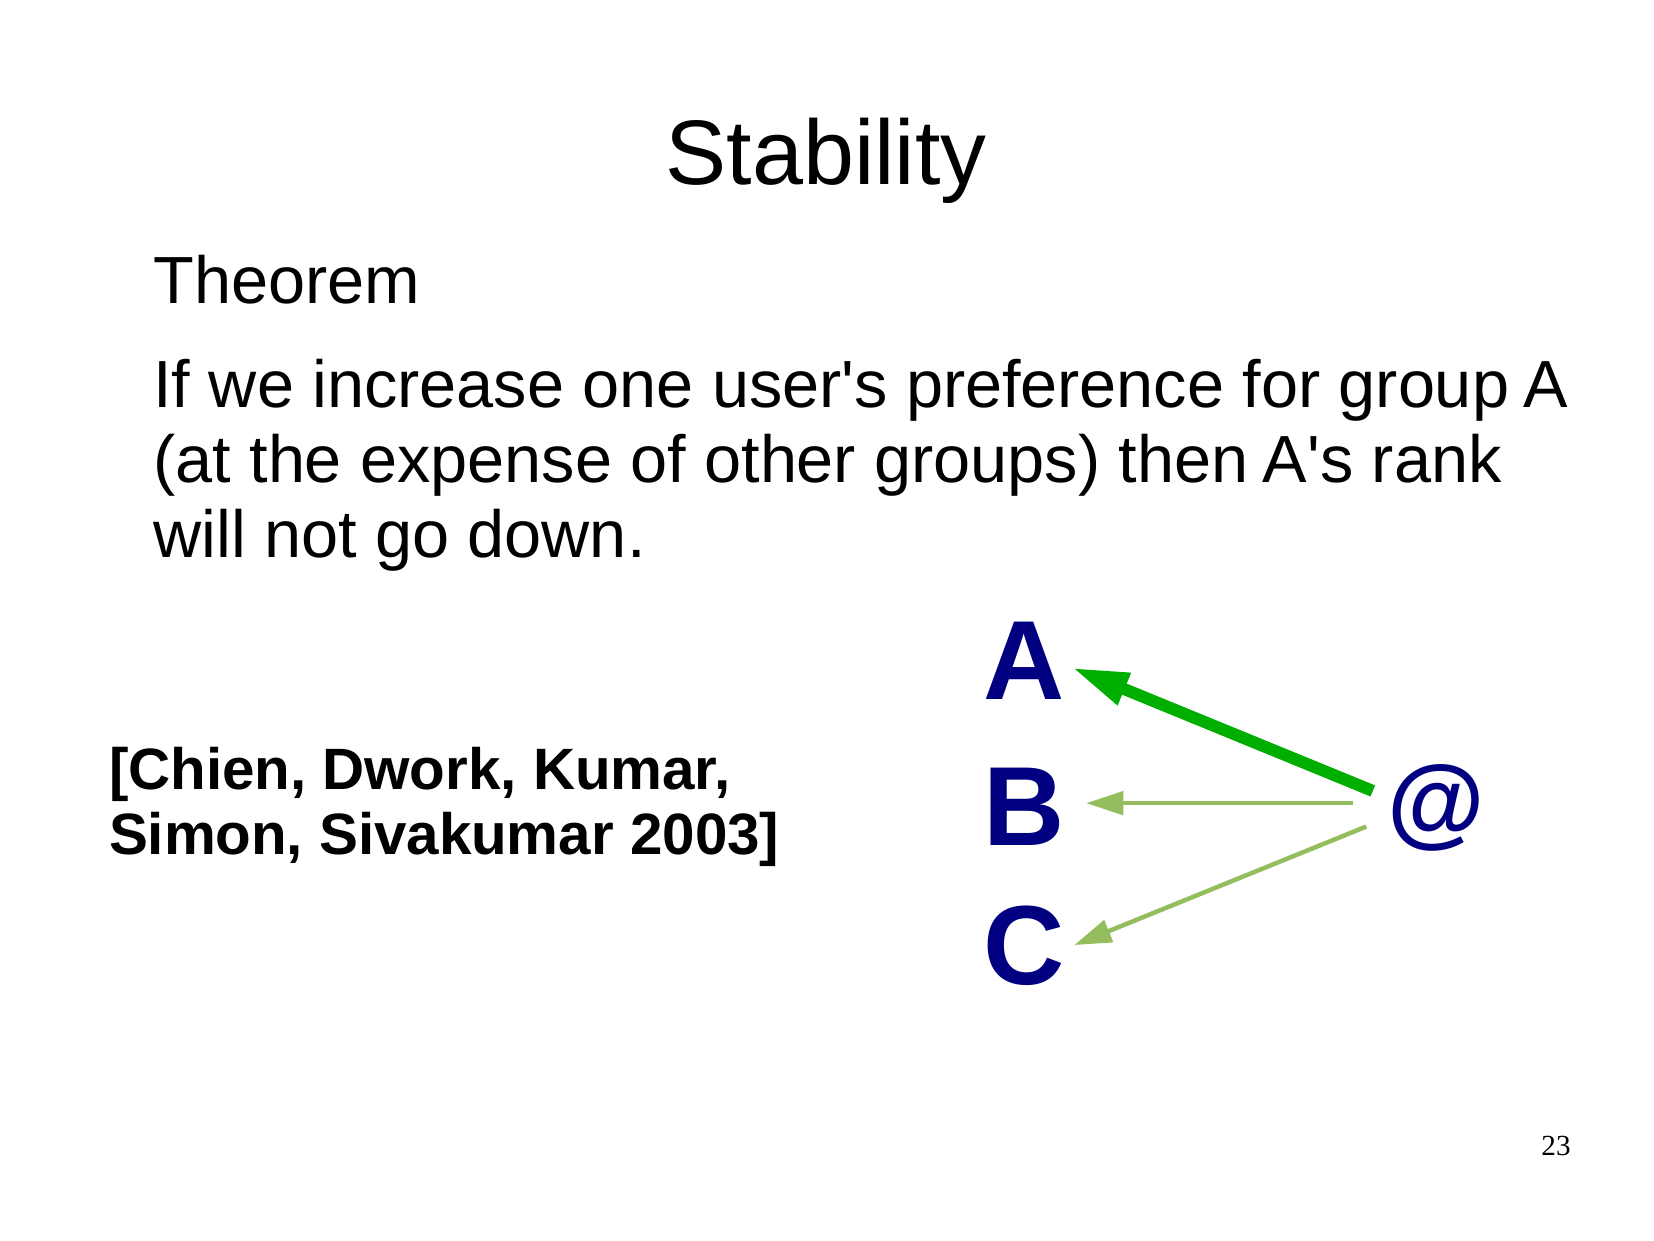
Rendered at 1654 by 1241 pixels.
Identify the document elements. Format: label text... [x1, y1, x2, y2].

text_box C [968, 875, 1037, 1016]
title Stability [82, 49, 1571, 242]
text_box B [968, 736, 1037, 875]
list Theorem If we increase one user's preference for group A (at the expense of other groups) then A's rank will not go down. [82, 242, 1571, 963]
text_box A [968, 590, 1037, 731]
text_box @ [1372, 737, 1472, 865]
text_box [Chien, Dwork, Kumar, Simon, Sivakumar 2003] [94, 729, 827, 875]
